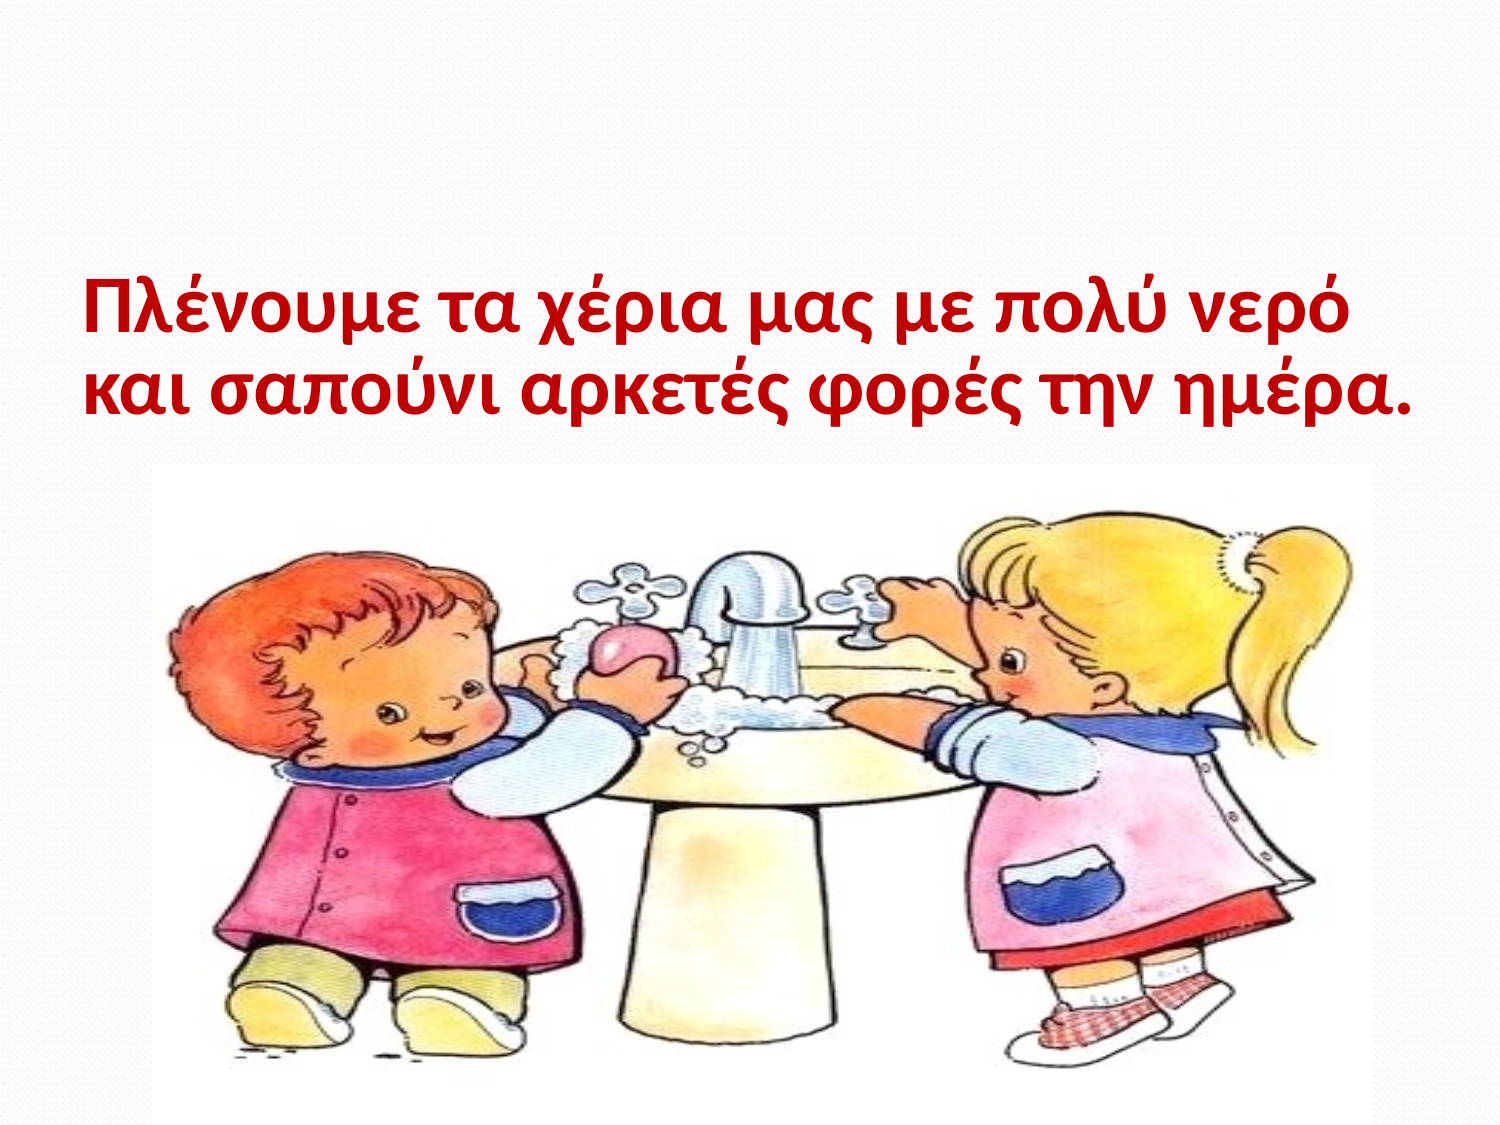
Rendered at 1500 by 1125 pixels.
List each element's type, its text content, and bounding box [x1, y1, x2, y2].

title Πλένουμε τα χέρια μας με πολύ νερό και σαπούνι αρκετές φορές την ημέρα. [82, 105, 1432, 436]
picture [152, 464, 1372, 1125]
